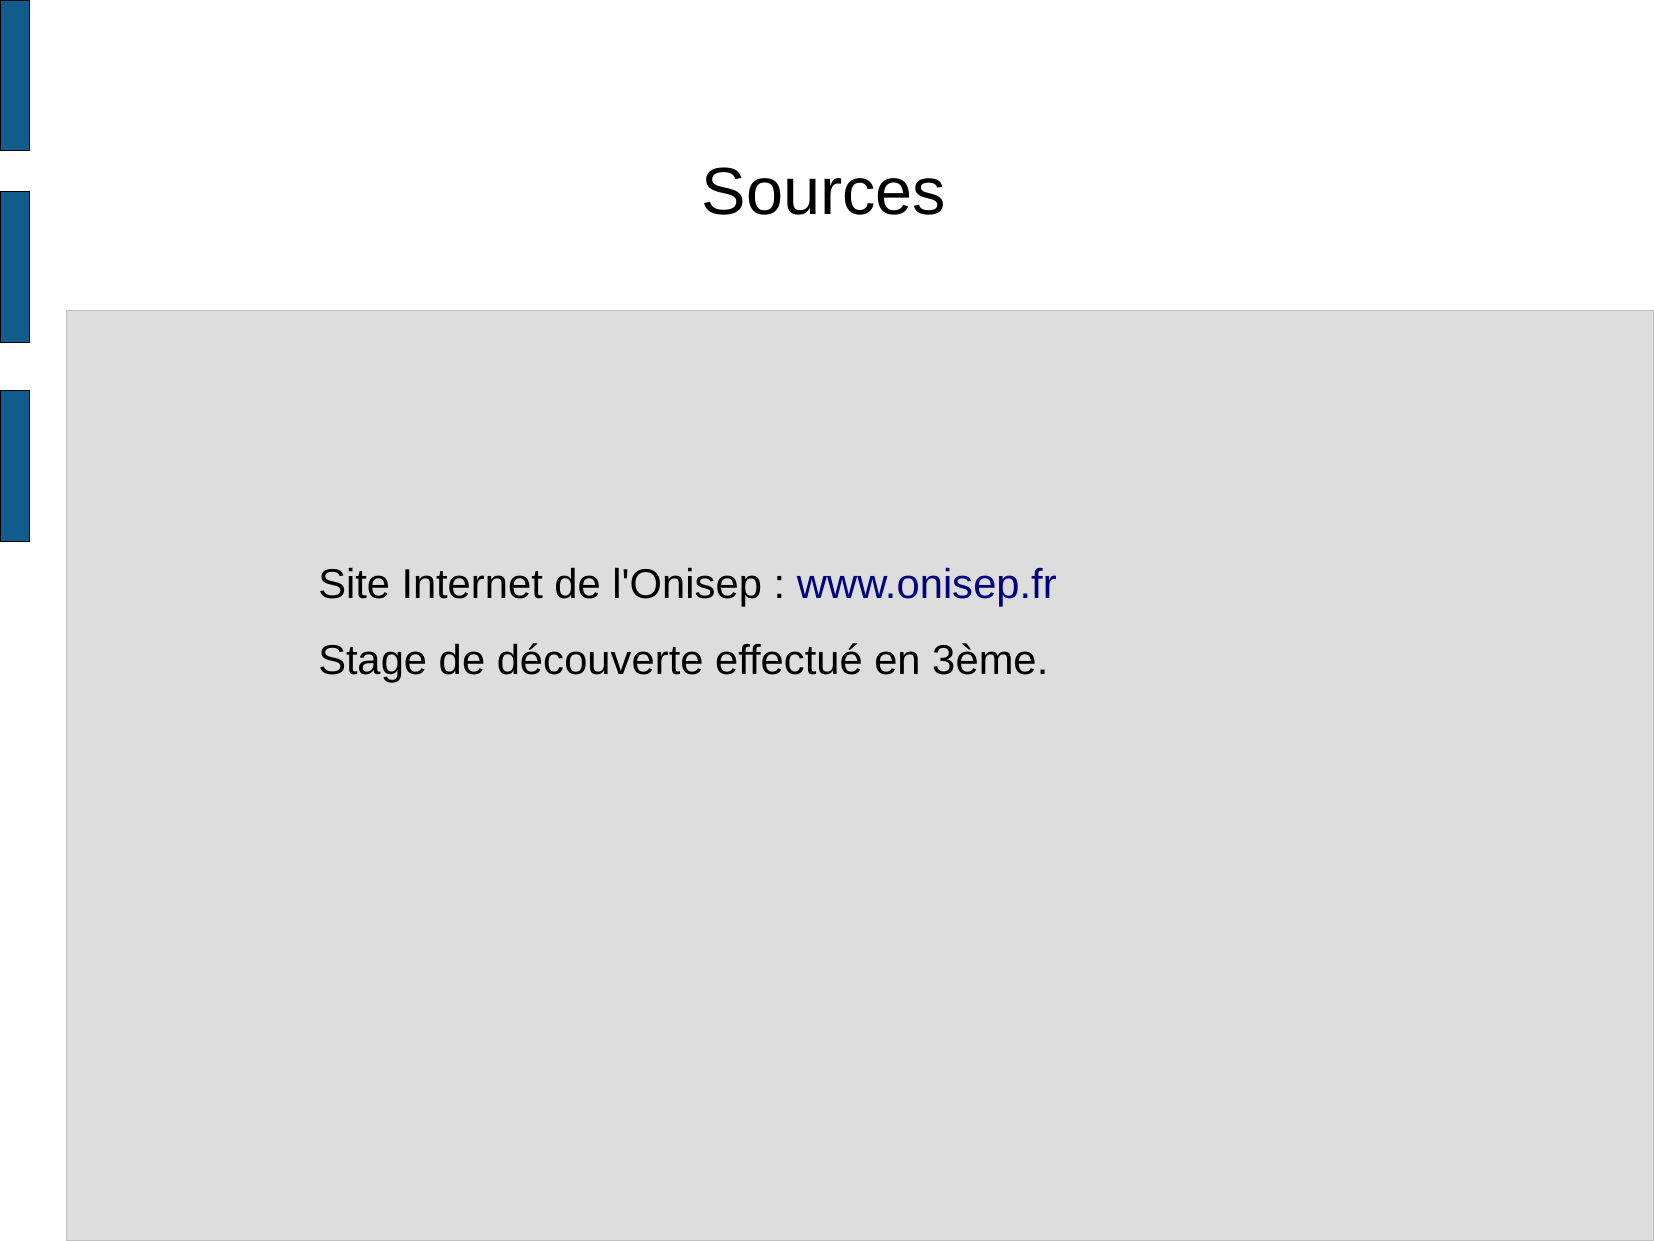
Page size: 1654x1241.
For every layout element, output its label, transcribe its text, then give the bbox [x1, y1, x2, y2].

title Sources [118, 88, 1531, 296]
list Site Internet de l'Onisep : www.onisep.fr Stage de découverte effectué en 3ème. [300, 561, 1654, 1241]
